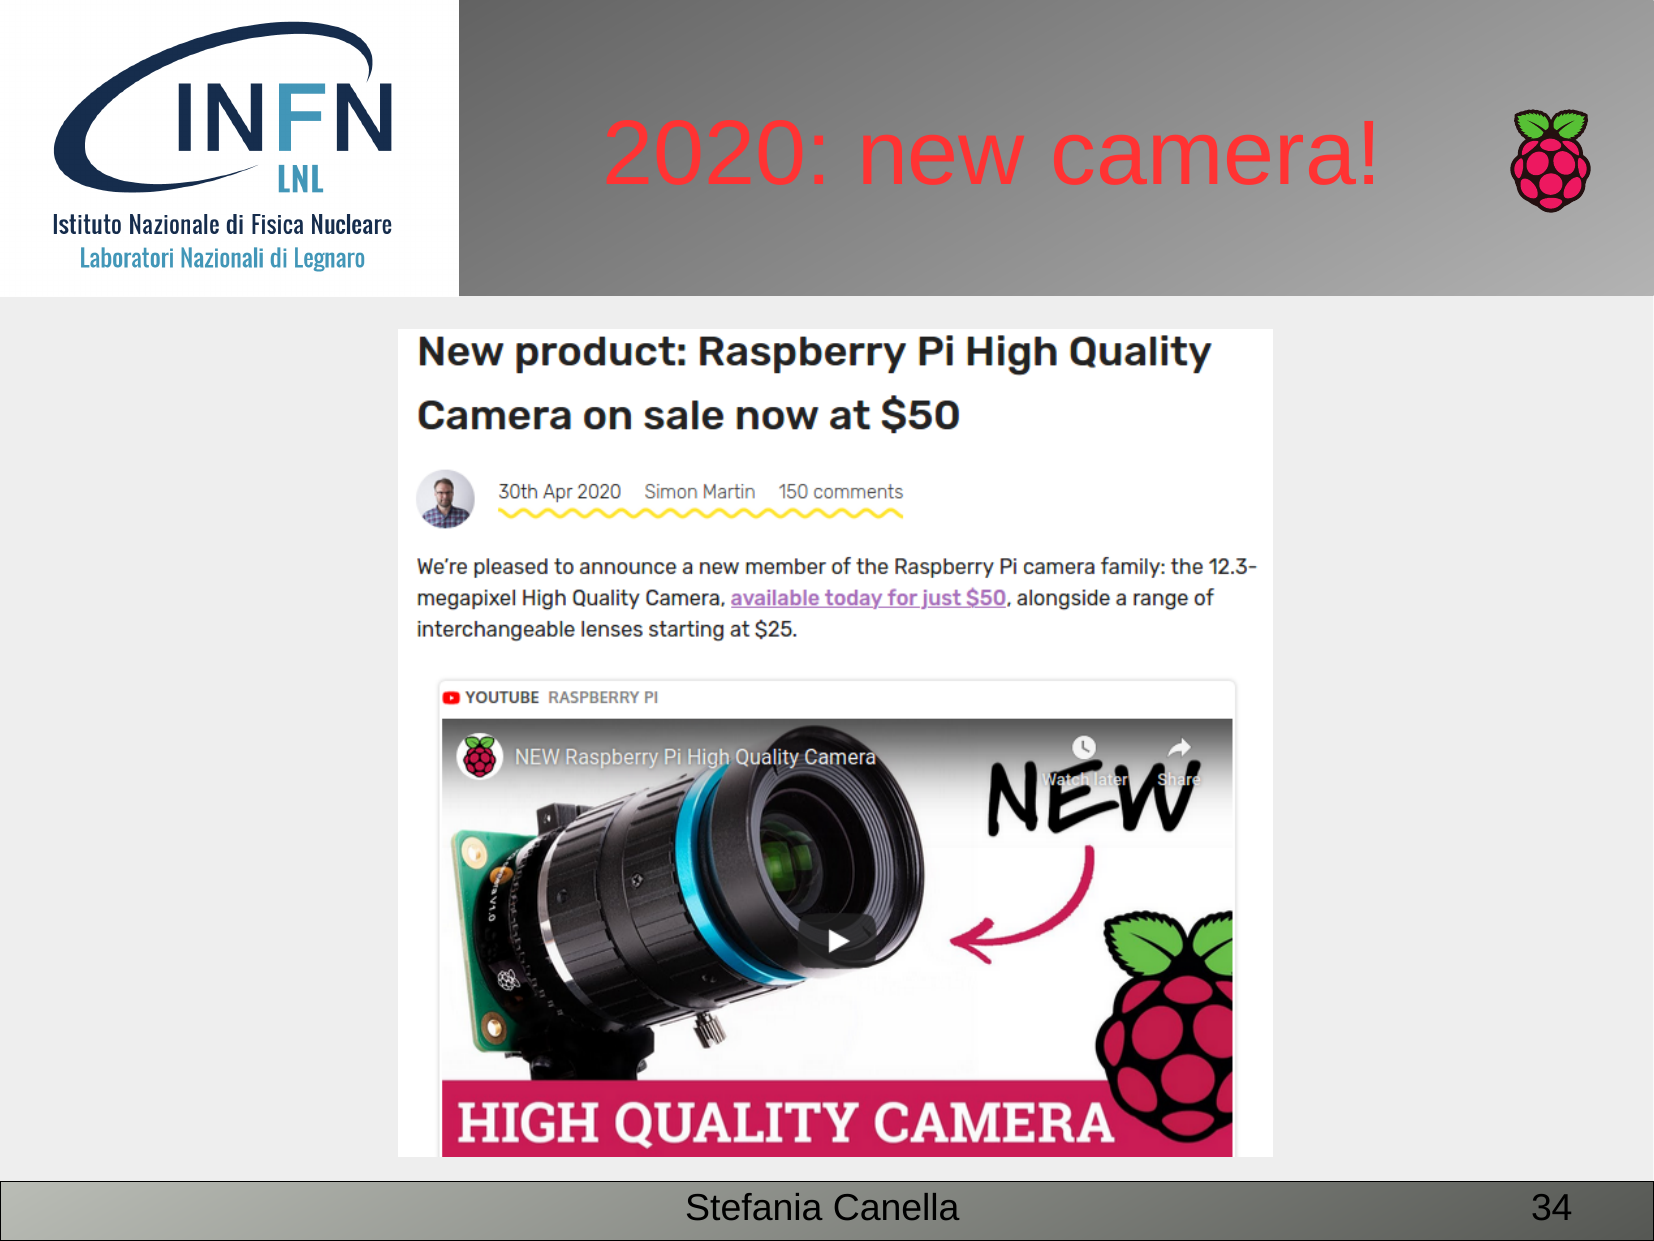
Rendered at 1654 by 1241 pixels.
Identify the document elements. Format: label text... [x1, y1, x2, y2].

text_box [984, 1181, 1516, 1241]
picture [0, 0, 459, 297]
title 2020: new camera! [459, 49, 1571, 257]
picture [398, 329, 1273, 1157]
text_box [0, 1181, 670, 1241]
text_box 34 [1516, 1178, 1654, 1241]
text_box Stefania Canella [670, 1178, 984, 1241]
text_box [459, 0, 1654, 296]
